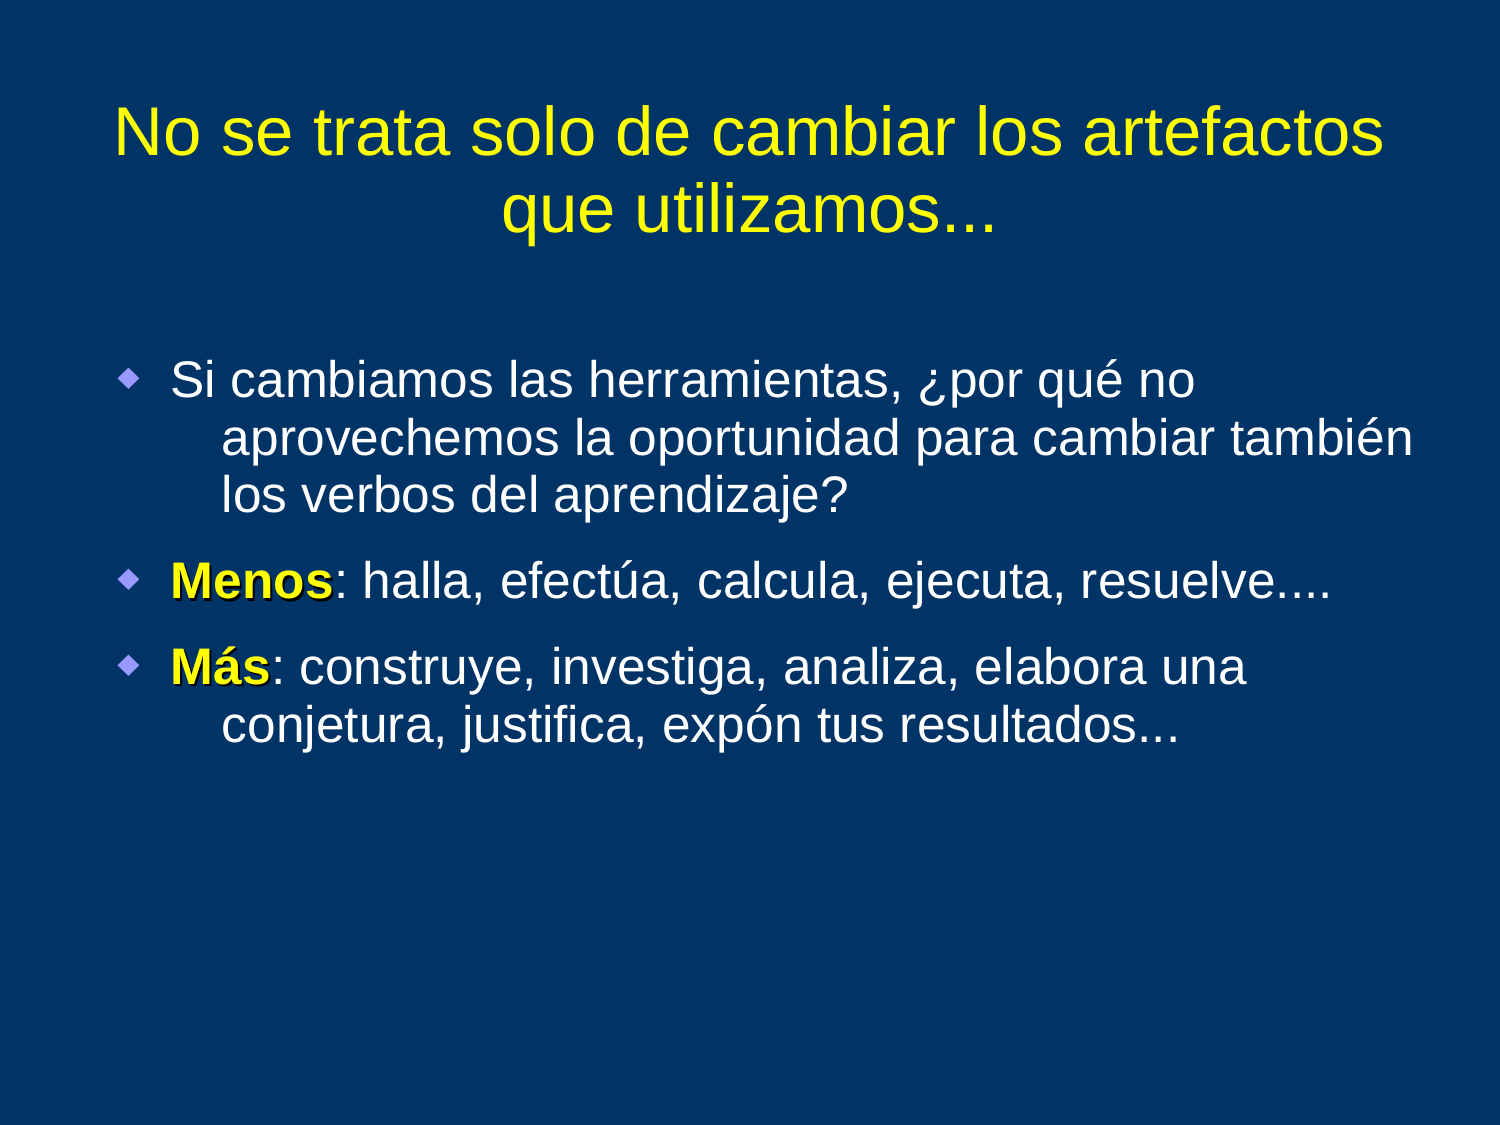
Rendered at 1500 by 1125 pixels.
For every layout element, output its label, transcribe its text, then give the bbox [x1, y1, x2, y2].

title No se trata solo de cambiar los artefactos que utilizamos... [75, 92, 1425, 247]
list Si cambiamos las herramientas, ¿por qué no aprovechemos la oportunidad para cambiar también los verbos del aprendizaje? Menos: halla, efectúa, calcula, ejecuta, resuelve.... Más: construye, investiga, analiza, elabora una conjetura, justifica, expón tus resultados... [82, 351, 1433, 1004]
